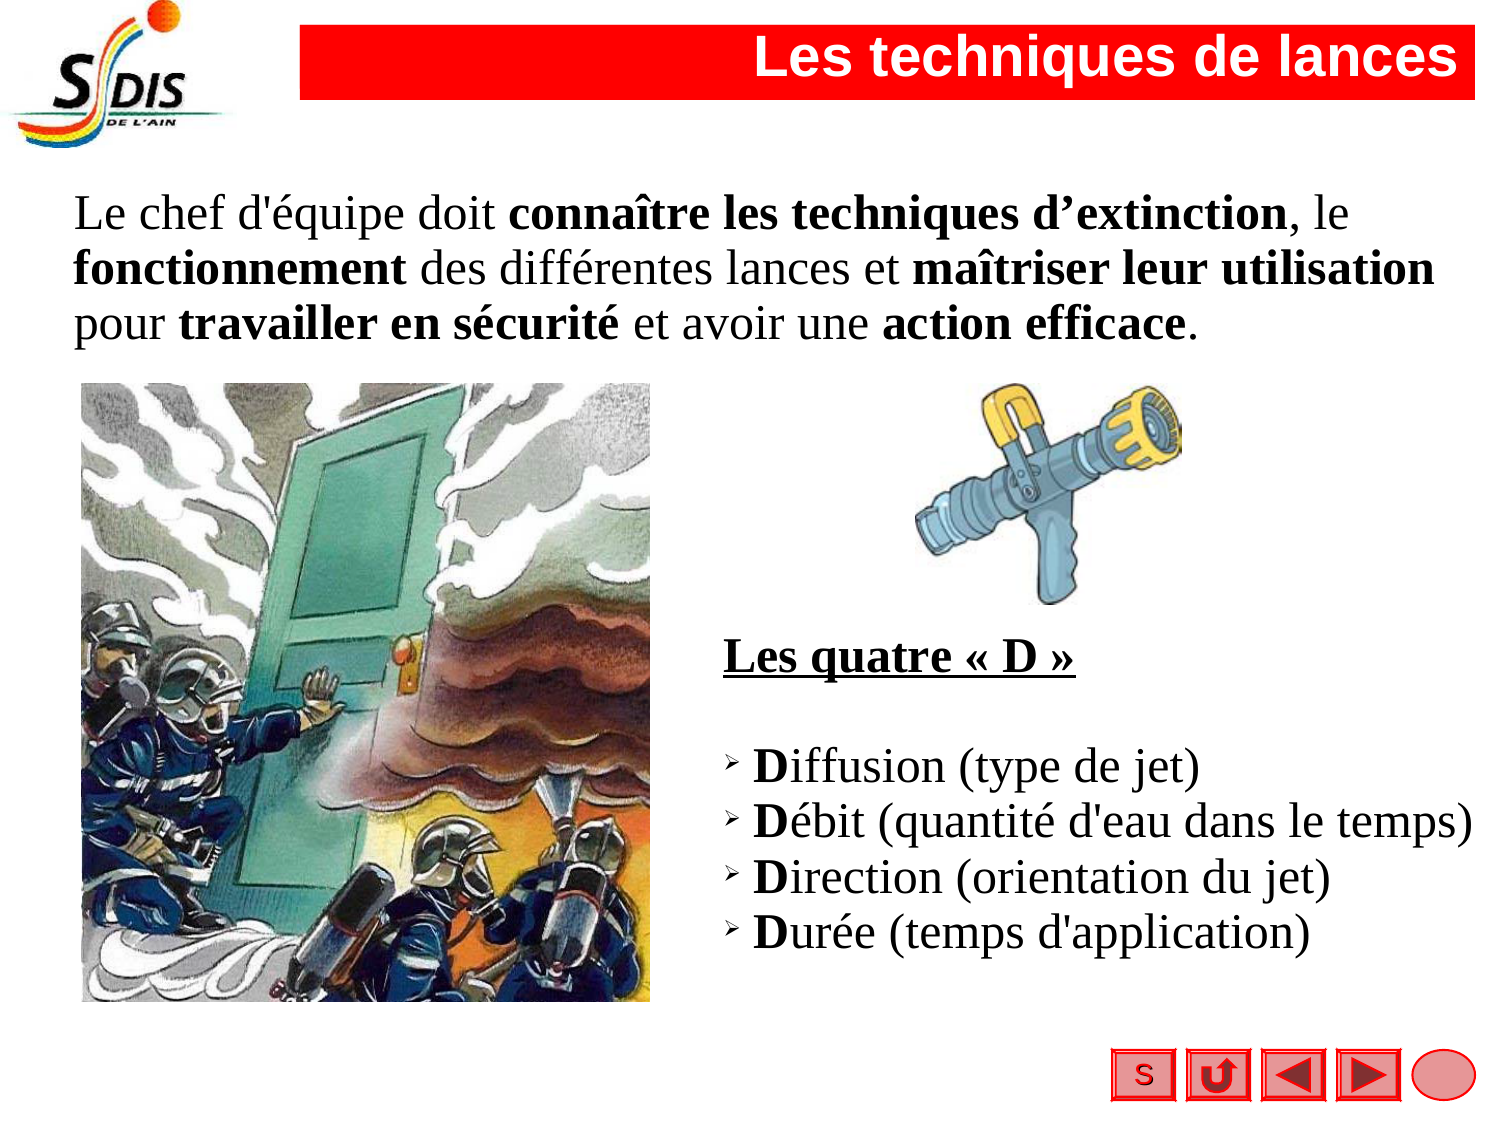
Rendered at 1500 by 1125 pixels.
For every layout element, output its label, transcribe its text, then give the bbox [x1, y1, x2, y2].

picture [1342, 1055, 1395, 1095]
text_box [1412, 1049, 1476, 1101]
picture [81, 383, 650, 1002]
picture [1267, 1055, 1320, 1095]
text_box Les quatre « D » Diffusion (type de jet) Débit (quantité d'eau dans le temps) Direction (orientation du jet) Durée (temps d'application) [708, 620, 1500, 977]
text_box Le chef d'équipe doit connaître les techniques d’extinction, le fonctionnement des différentes lances et maîtriser leur utilisation pour travailler en sécurité et avoir une action efficace. [59, 177, 1477, 1004]
picture [1117, 1055, 1170, 1095]
picture [915, 383, 1182, 605]
picture [0, 0, 237, 148]
text_box Les techniques de lances [299, 24, 1475, 89]
picture [1192, 1055, 1245, 1095]
